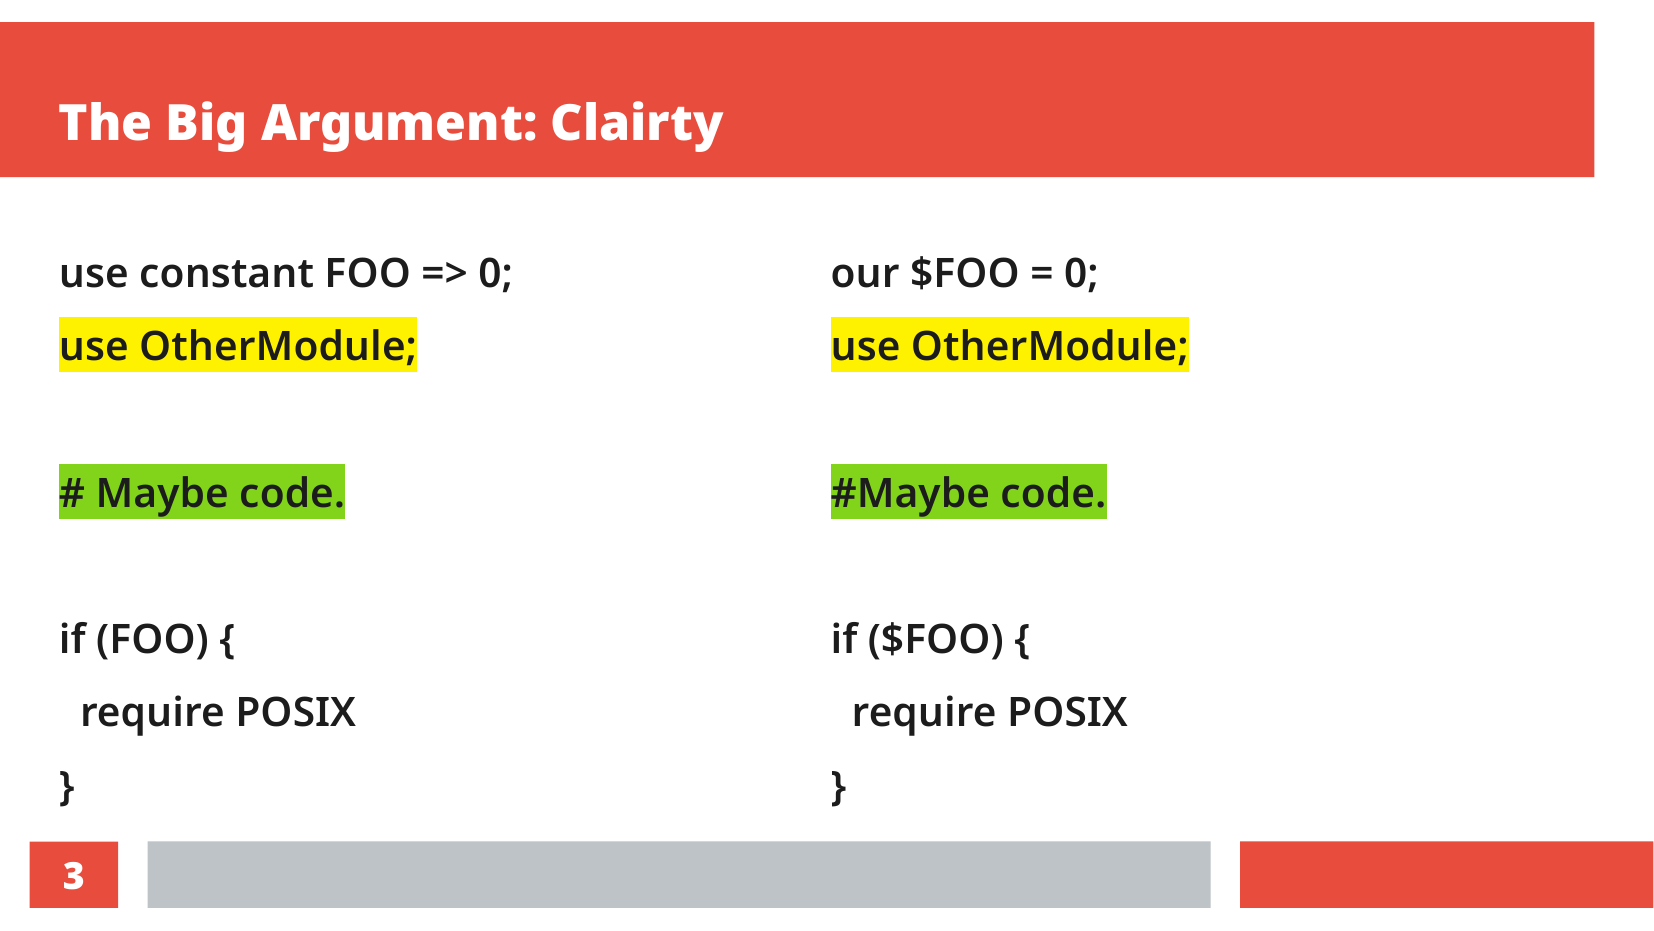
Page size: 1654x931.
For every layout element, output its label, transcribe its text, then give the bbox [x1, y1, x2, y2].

title The Big Argument: Clairty [59, 44, 1595, 156]
list our $FOO = 0; use OtherModule; #Maybe code. if ($FOO) { require POSIX } [830, 243, 1566, 820]
list use constant FOO => 0; use OtherModule; # Maybe code. if (FOO) { require POSIX } [59, 243, 794, 820]
